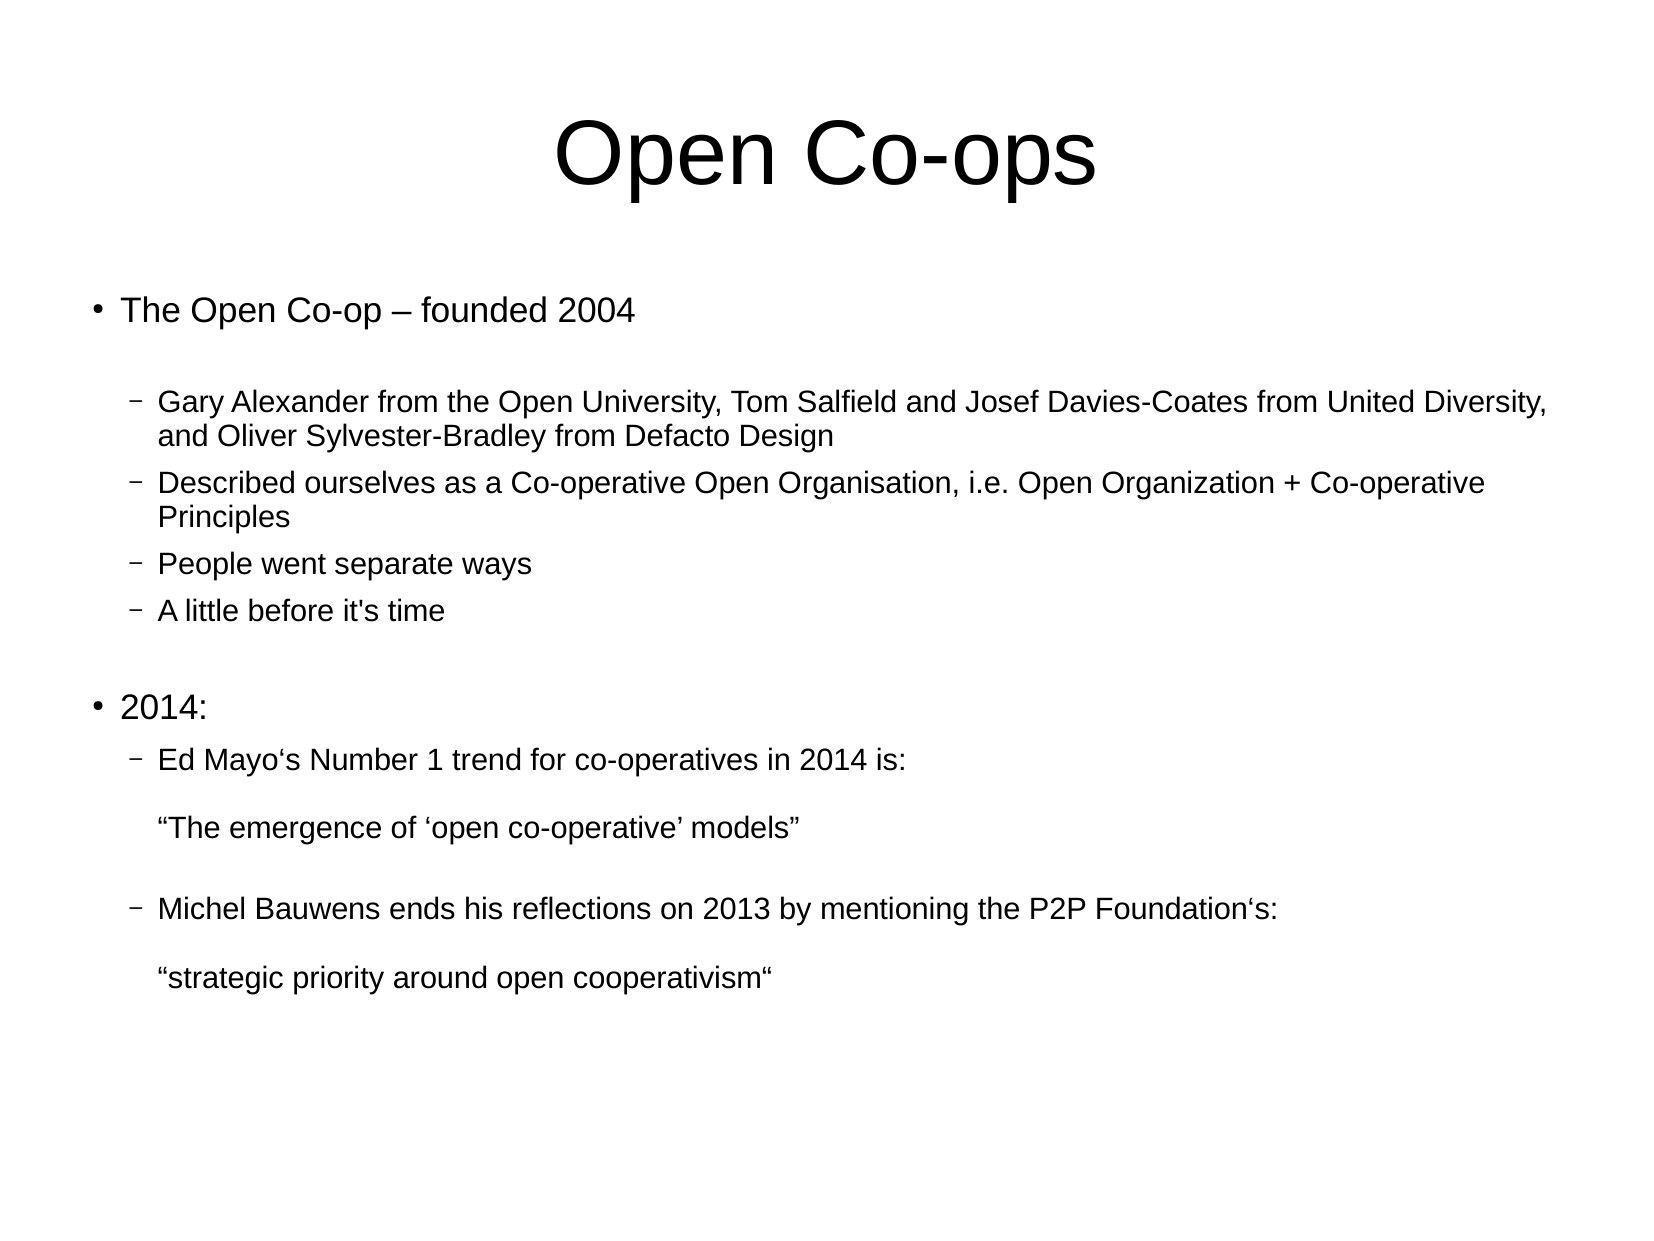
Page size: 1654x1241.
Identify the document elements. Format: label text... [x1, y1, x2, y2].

list The Open Co-op – founded 2004 Gary Alexander from the Open University, Tom Salfield and Josef Davies-Coates from United Diversity, and Oliver Sylvester-Bradley from Defacto Design Described ourselves as a Co-operative Open Organisation, i.e. Open Organization + Co-operative Principles People went separate ways A little before it's time 2014: Ed Mayo‘s Number 1 trend for co-operatives in 2014 is: “The emergence of ‘open co-operative’ models” Michel Bauwens ends his reflections on 2013 by mentioning the P2P Foundation‘s: “strategic priority around open cooperativism“ [82, 290, 1571, 1010]
title Open Co-ops [82, 49, 1571, 257]
